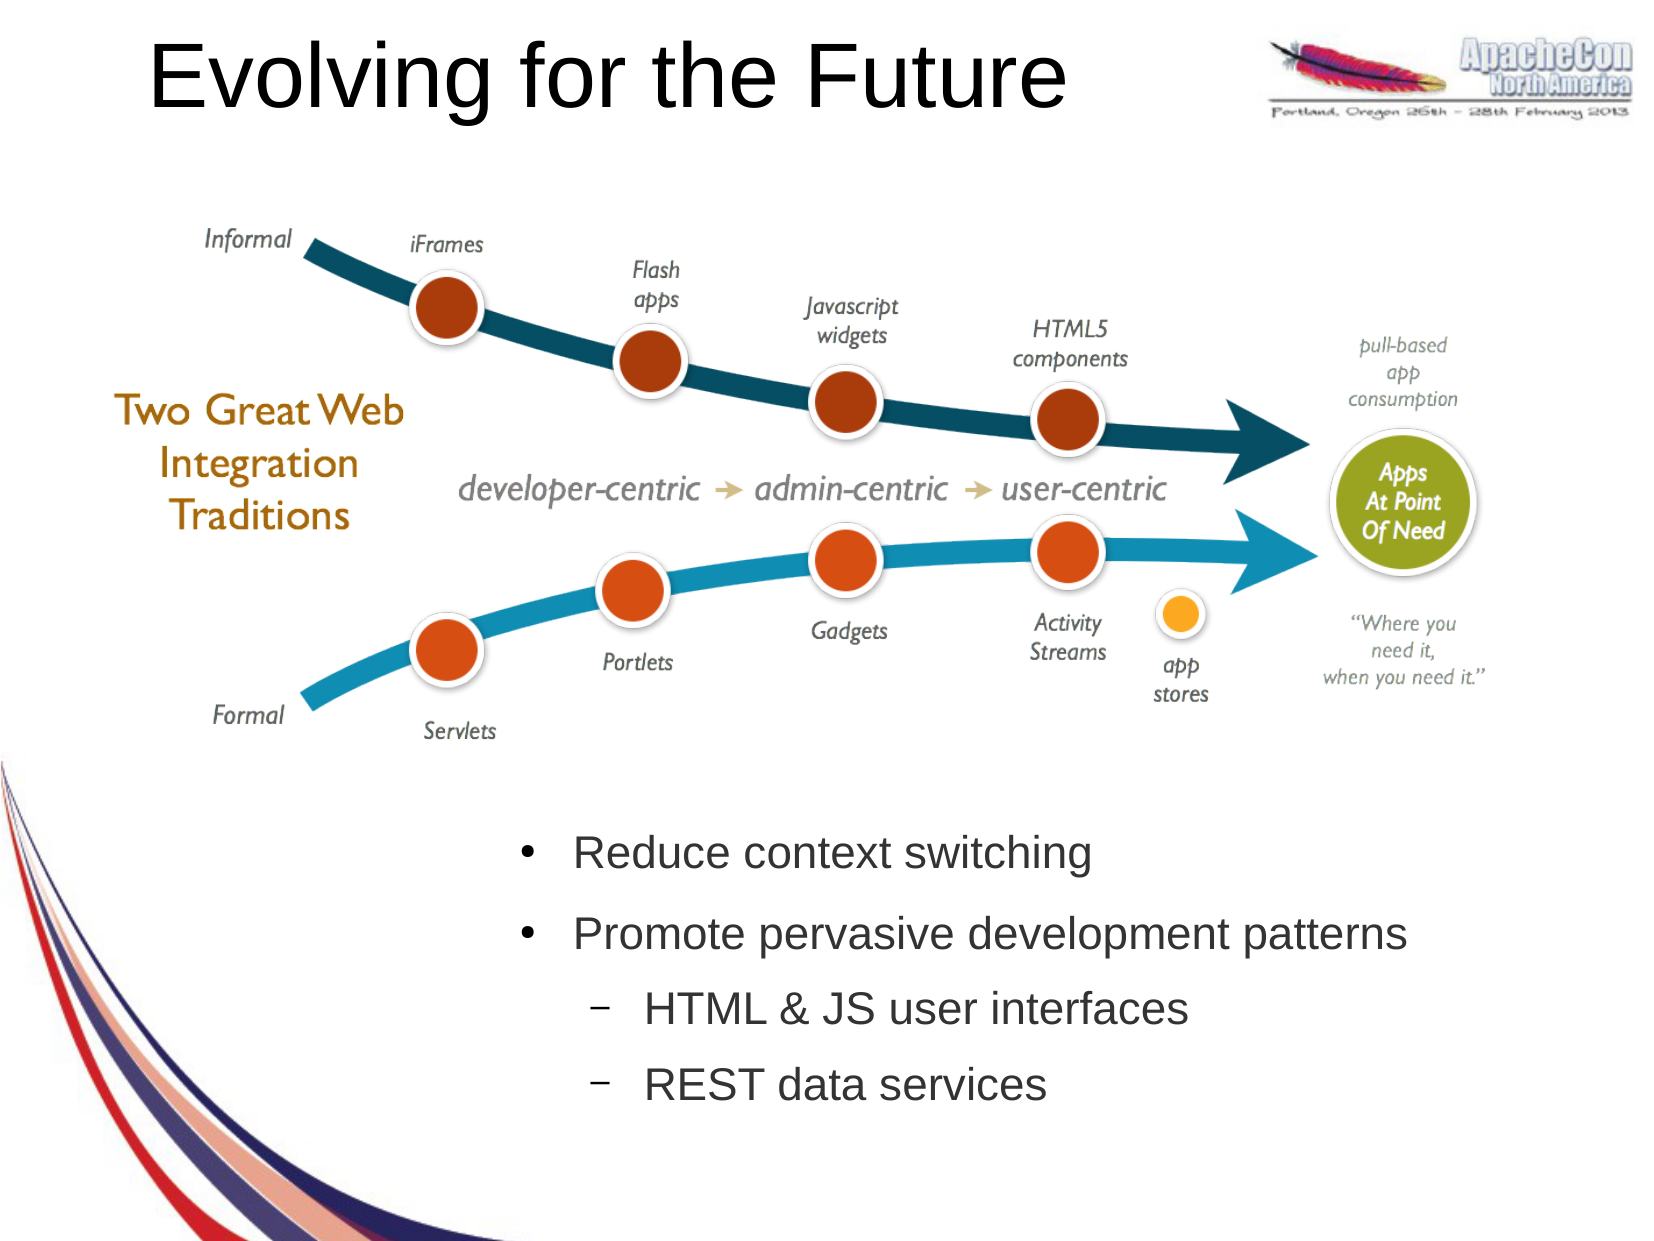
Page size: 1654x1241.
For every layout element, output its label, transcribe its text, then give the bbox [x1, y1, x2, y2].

picture [0, 0, 1654, 1241]
list Reduce context switching Promote pervasive development patterns HTML & JS user interfaces REST data services [501, 826, 1619, 1182]
title Evolving for the Future [147, 24, 1506, 127]
